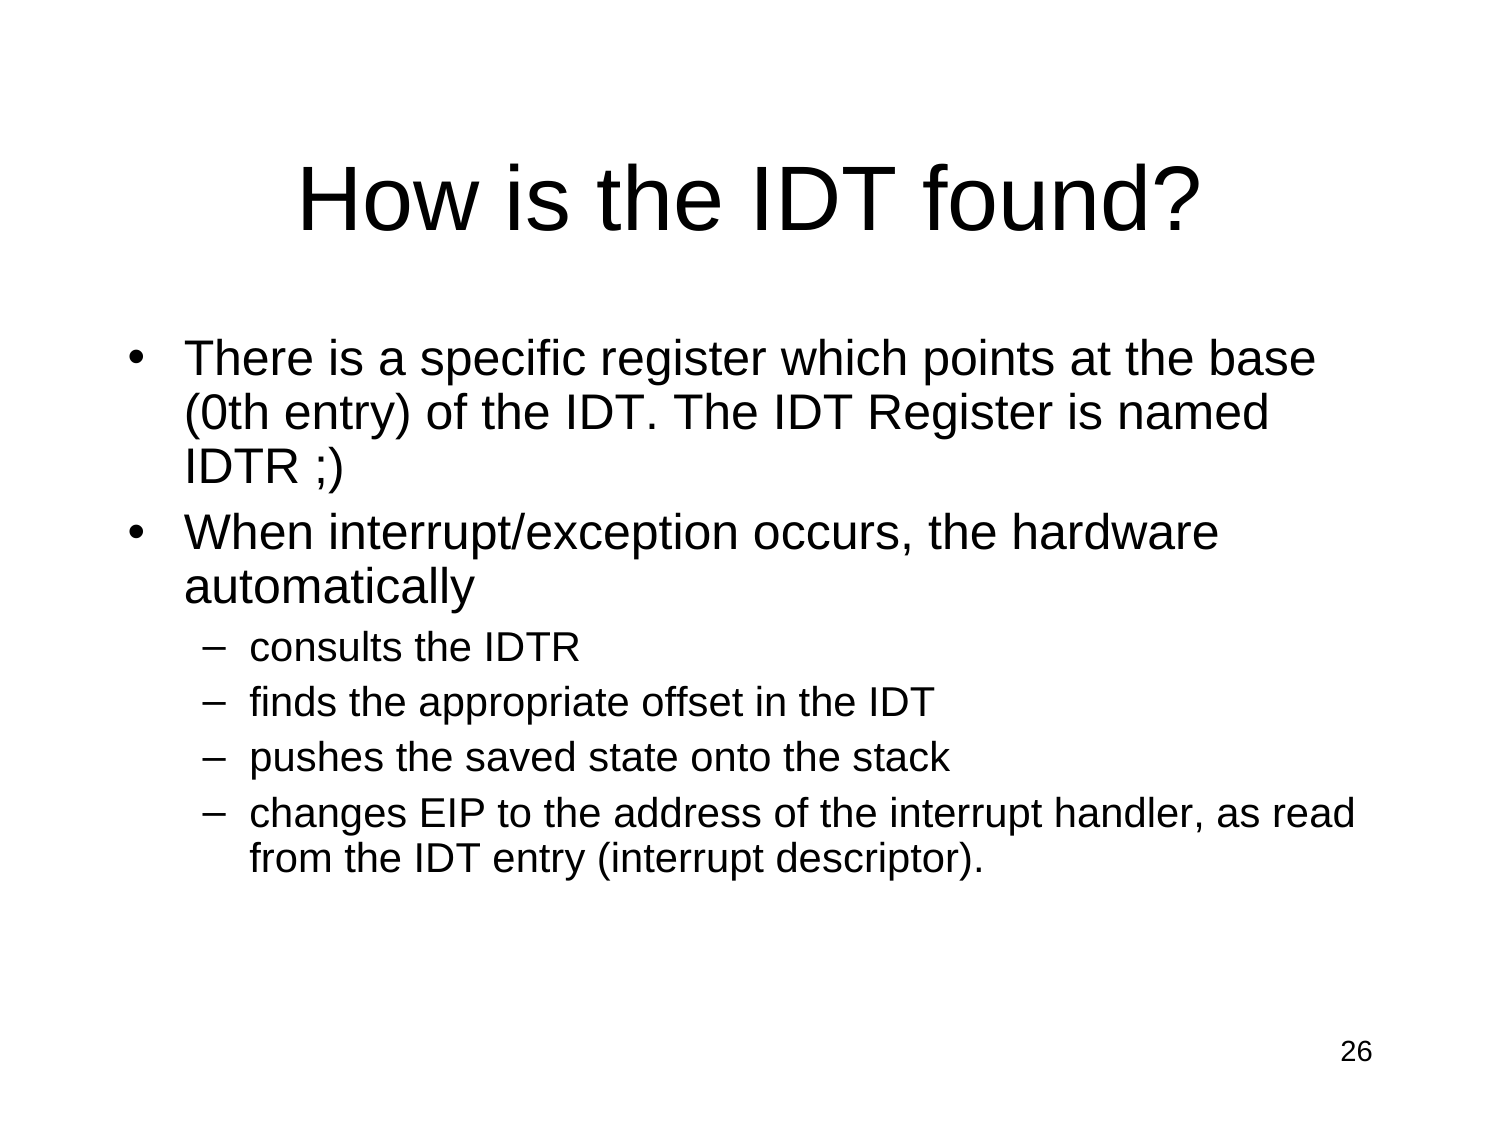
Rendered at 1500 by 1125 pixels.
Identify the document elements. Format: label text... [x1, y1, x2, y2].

list There is a specific register which points at the base (0th entry) of the IDT. The IDT Register is named IDTR ;) When interrupt/exception occurs, the hardware automatically consults the IDTR finds the appropriate offset in the IDT pushes the saved state onto the stack changes EIP to the address of the interrupt handler, as read from the IDT entry (interrupt descriptor). [112, 324, 1388, 1001]
title How is the IDT found? [112, 99, 1388, 288]
text_box <number> [1074, 1025, 1388, 1101]
